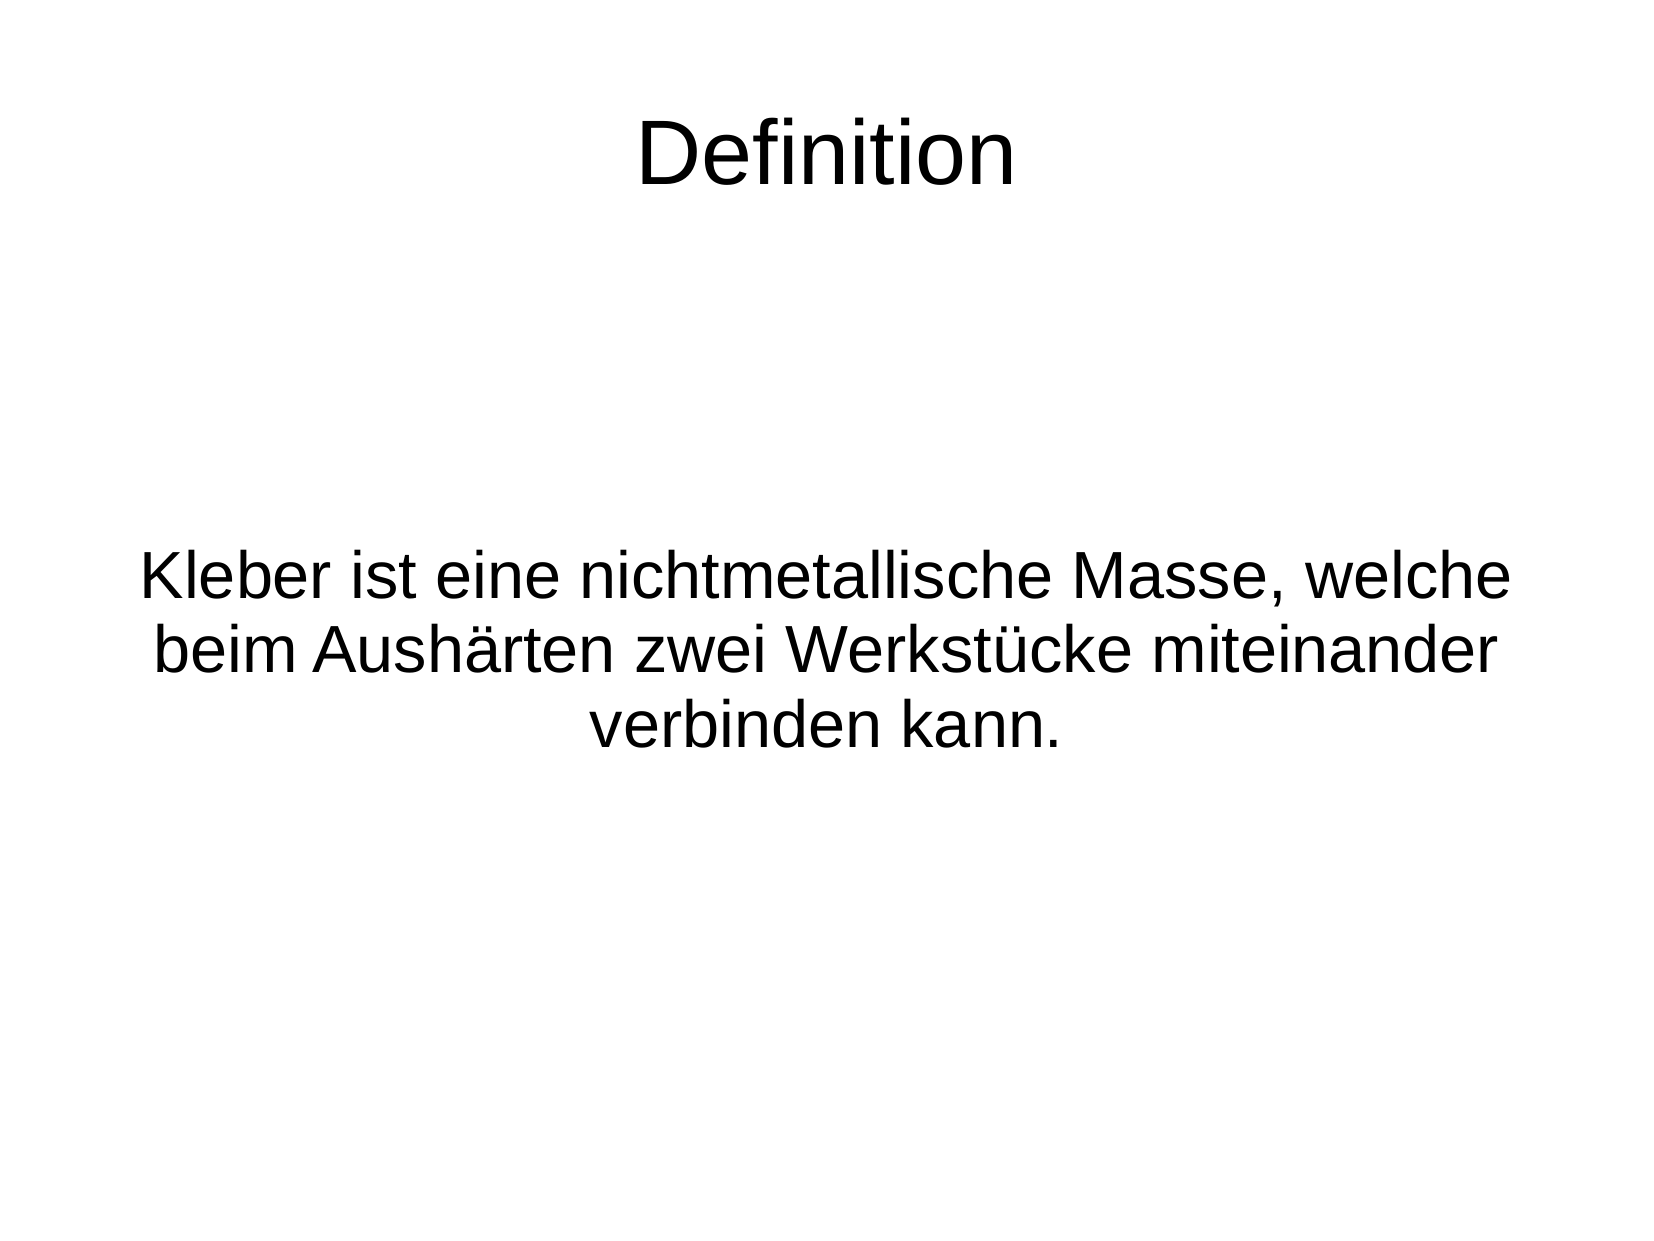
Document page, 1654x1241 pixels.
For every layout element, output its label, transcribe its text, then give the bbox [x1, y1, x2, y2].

subtitle Kleber ist eine nichtmetallische Masse, welche beim Aushärten zwei Werkstücke miteinander verbinden kann. [82, 290, 1571, 1010]
title Definition [82, 49, 1571, 257]
